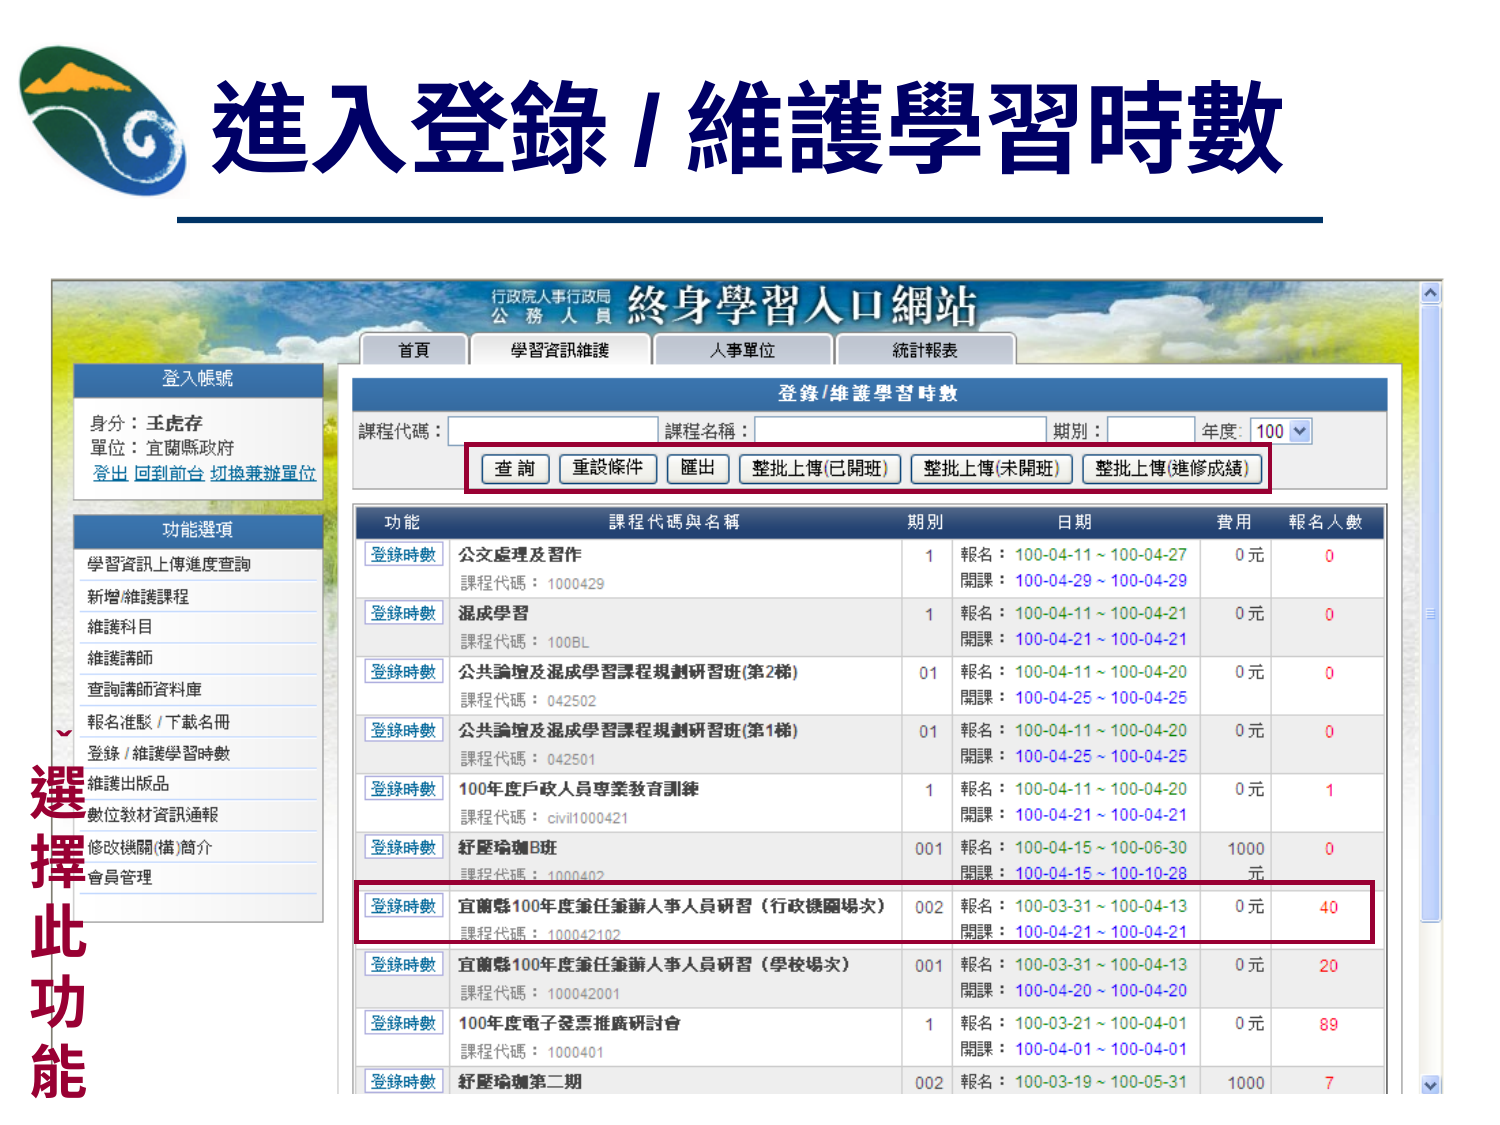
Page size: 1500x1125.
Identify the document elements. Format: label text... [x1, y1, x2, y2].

text_box 進入登錄/維護學習時數 [110, 55, 1385, 196]
text_box ˇ [39, 714, 111, 776]
picture [17, 42, 190, 199]
picture [50, 278, 1445, 1094]
text_box 選 擇 此 功 能 [29, 755, 113, 1106]
